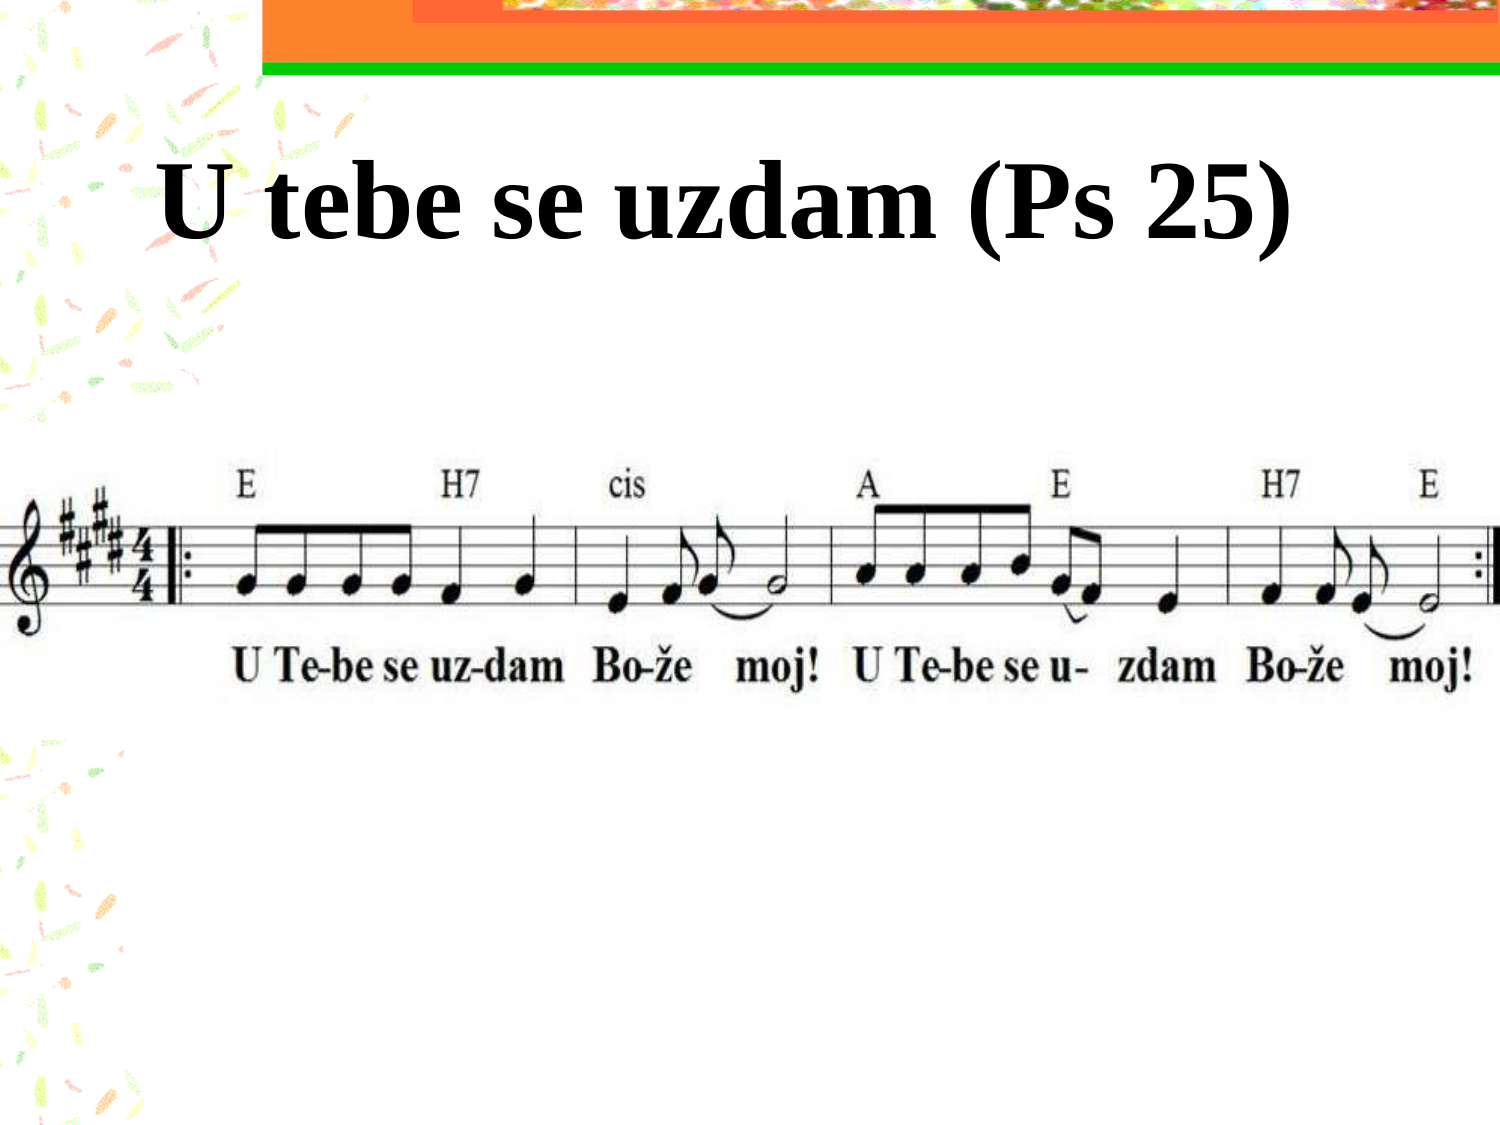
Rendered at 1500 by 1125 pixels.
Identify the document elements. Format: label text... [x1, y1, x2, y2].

picture [0, 0, 1500, 1125]
picture [412, 0, 1500, 23]
title U tebe se uzdam (Ps 25) [87, 99, 1363, 288]
